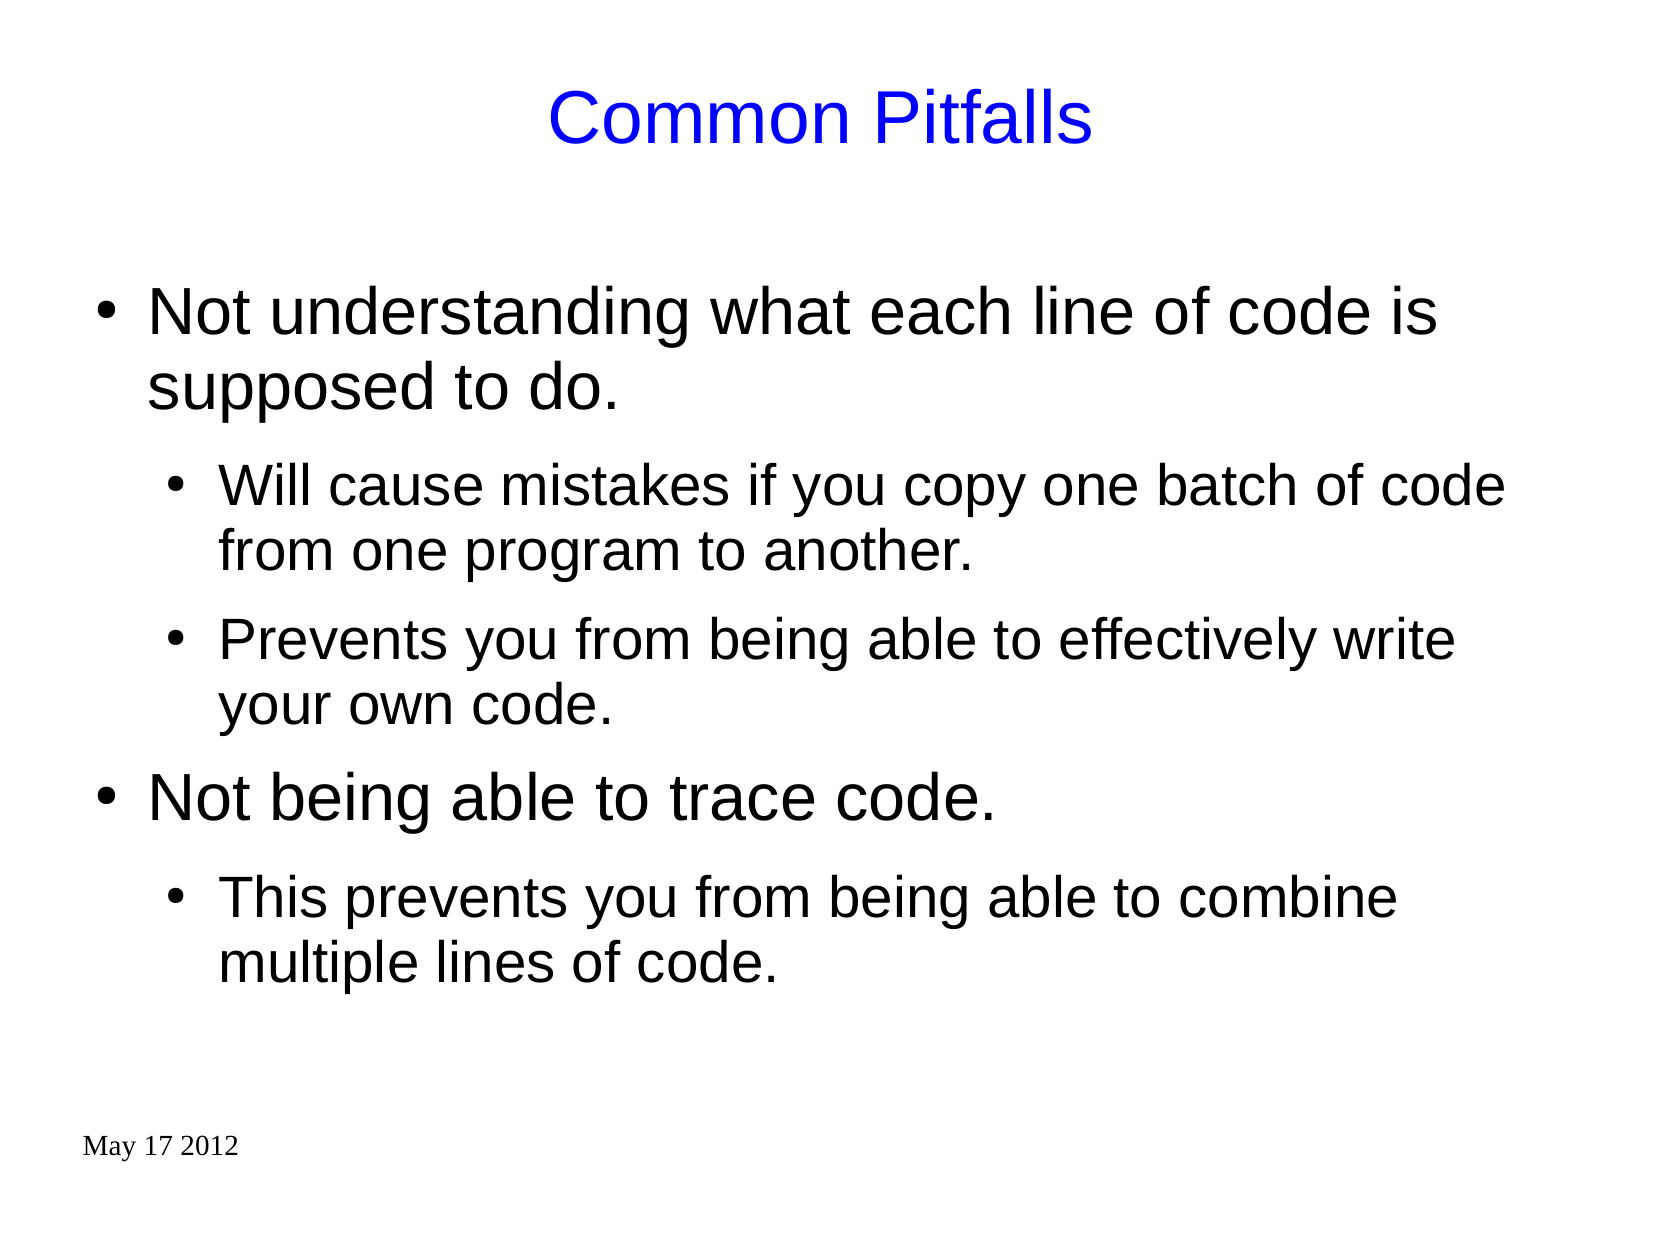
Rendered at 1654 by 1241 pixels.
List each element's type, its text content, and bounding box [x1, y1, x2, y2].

title Common Pitfalls [76, 58, 1565, 178]
list Not understanding what each line of code is supposed to do. Will cause mistakes if you copy one batch of code from one program to another. Prevents you from being able to effectively write your own code. Not being able to trace code. This prevents you from being able to combine multiple lines of code. [76, 274, 1565, 1093]
